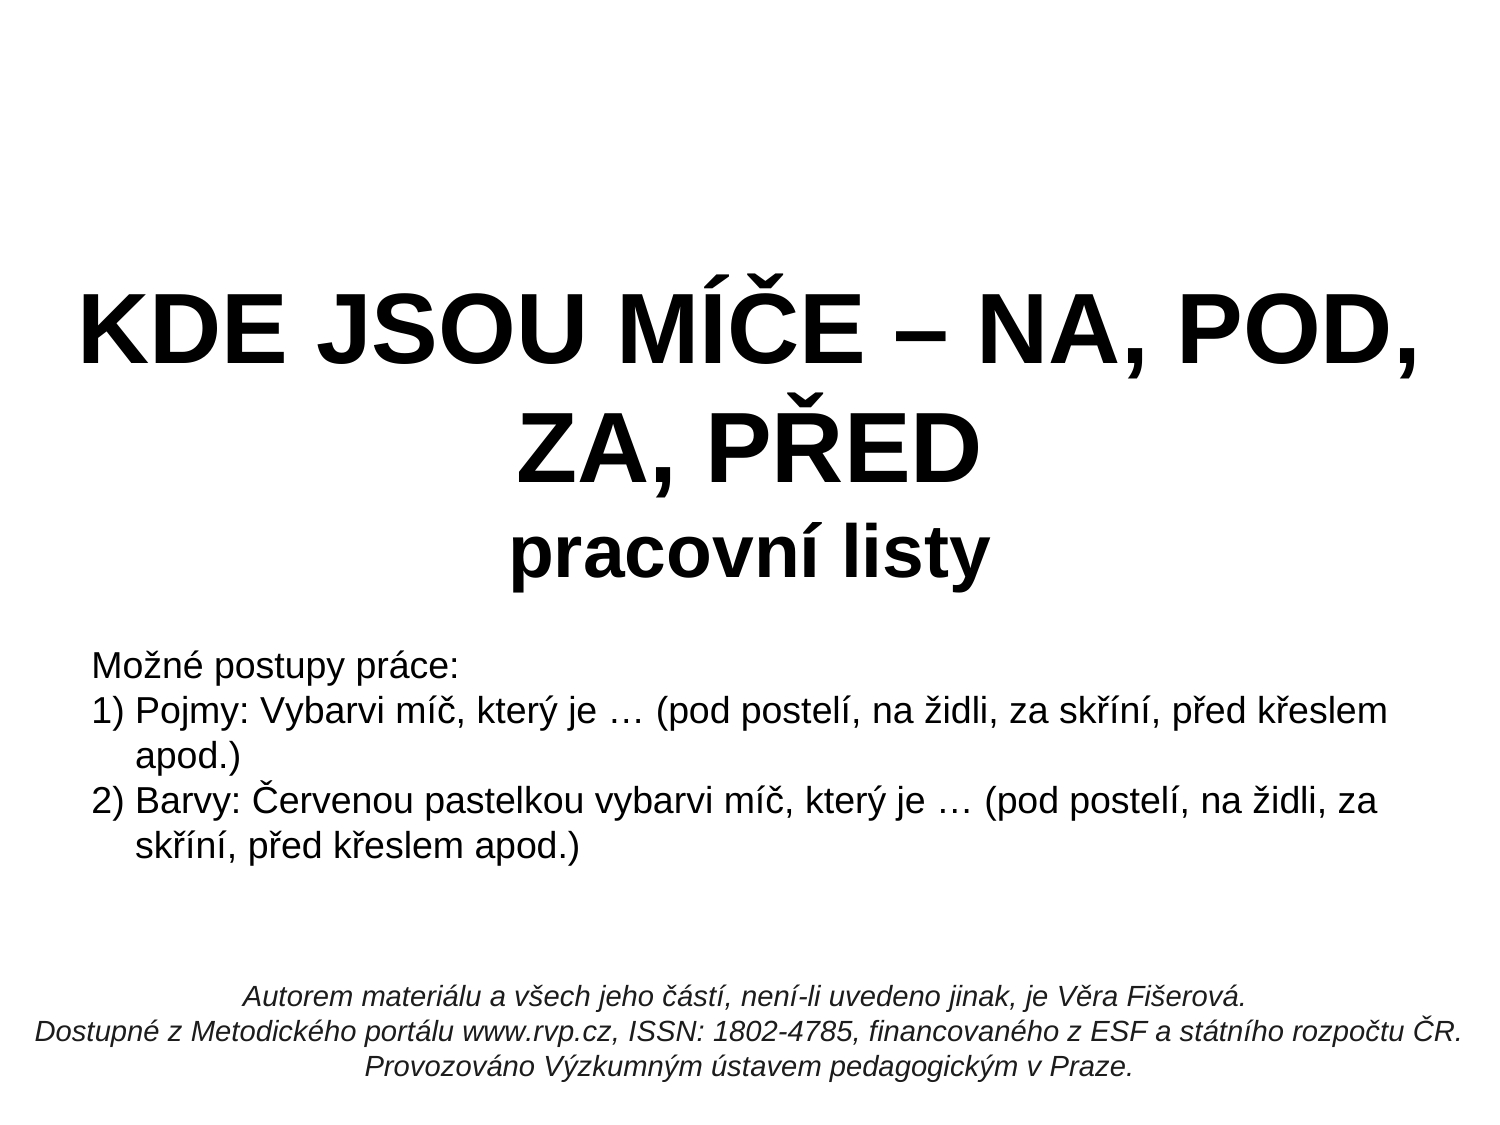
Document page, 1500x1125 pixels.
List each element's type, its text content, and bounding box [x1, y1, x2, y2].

text_box Možné postupy práce: Pojmy: Vybarvi míč, který je … (pod postelí, na židli, za skříní, před křeslem apod.) Barvy: Červenou pastelkou vybarvi míč, který je … (pod postelí, na židli, za skříní, před křeslem apod.) [76, 633, 1436, 919]
text_box KDE JSOU MÍČE – NA, POD, ZA, PŘED pracovní listy [0, 255, 1500, 497]
text_box Autorem materiálu a všech jeho částí, není-li uvedeno jinak, je Věra Fišerová. Dostupné z Metodického portálu www.rvp.cz, ISSN: 1802-4785, financovaného z ESF a státního rozpočtu ČR. Provozováno Výzkumným ústavem pedagogickým v Praze. [0, 999, 1500, 1060]
